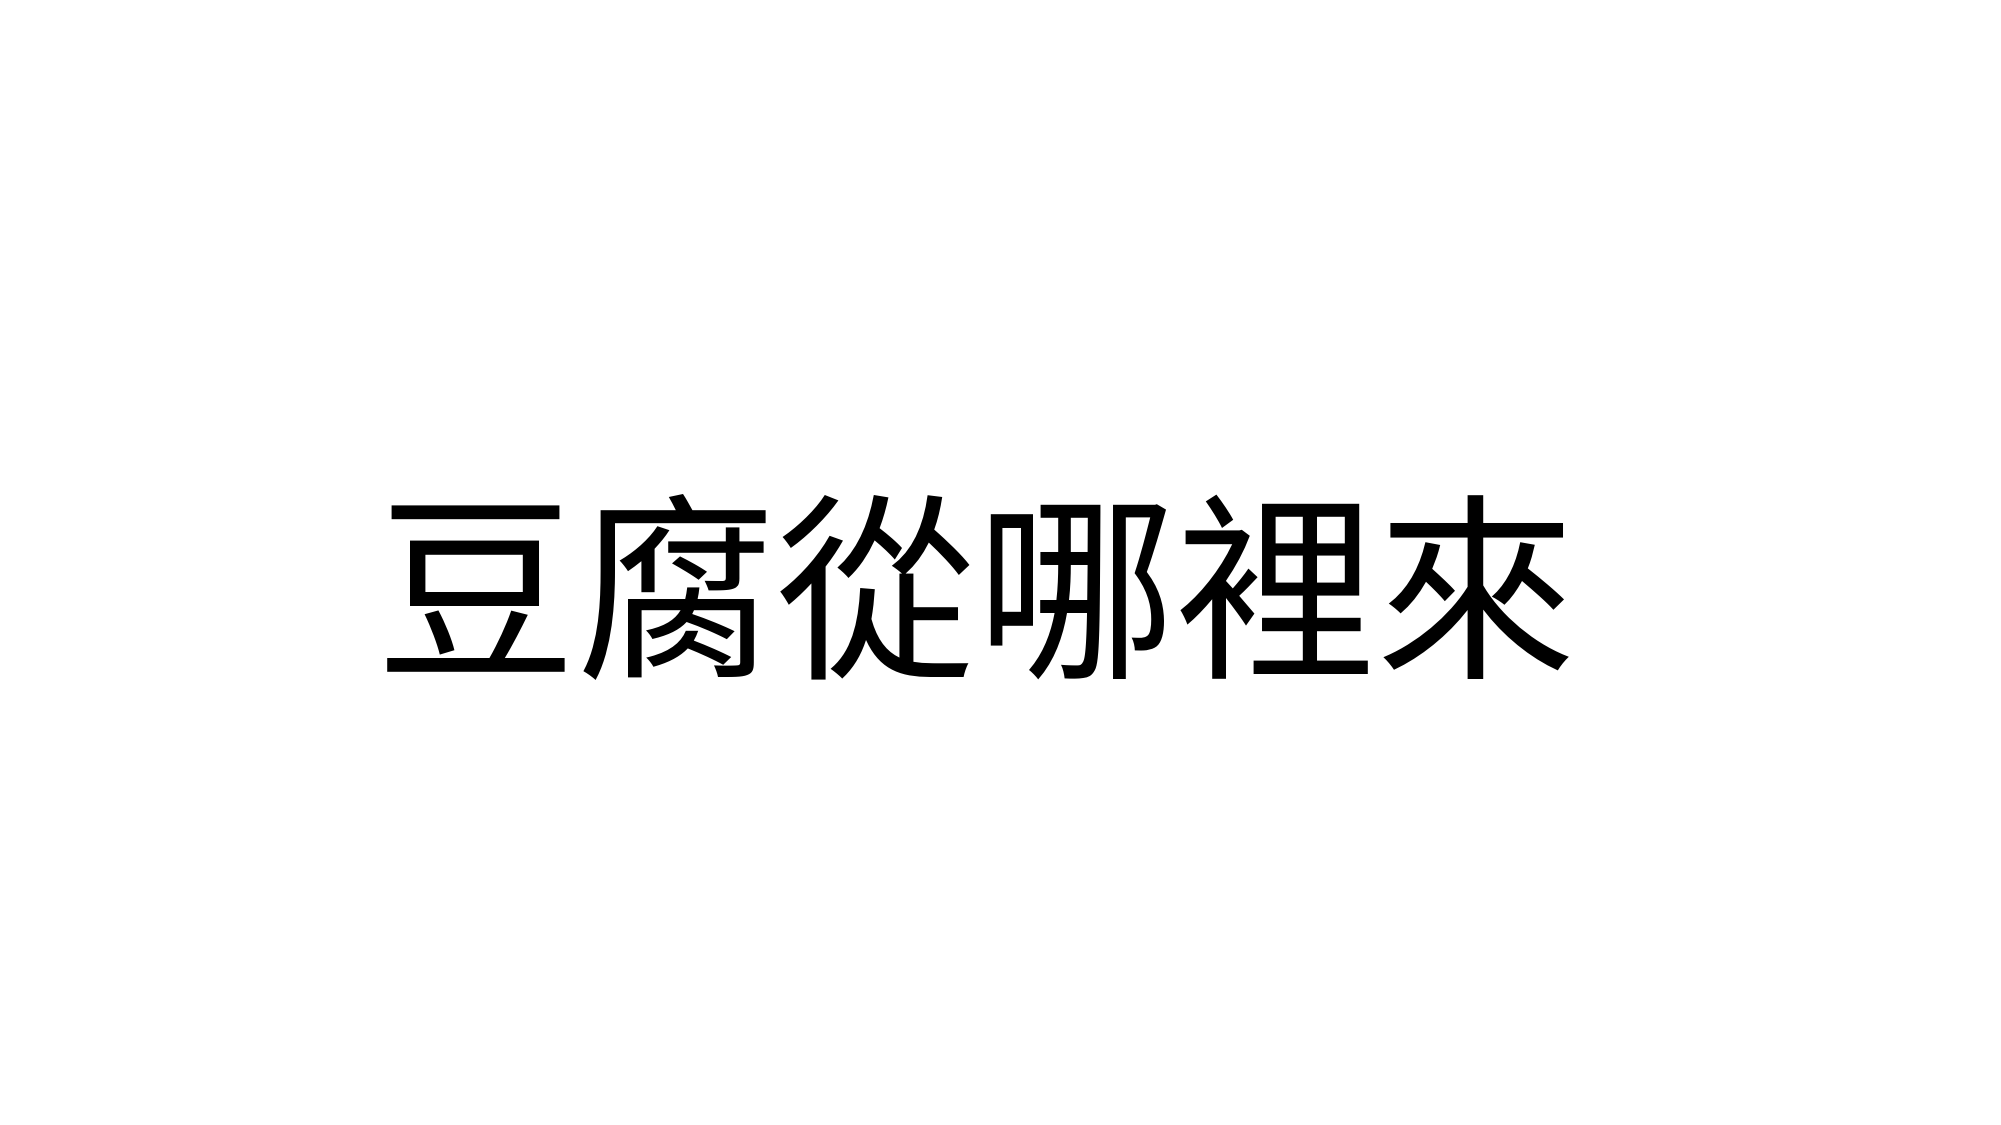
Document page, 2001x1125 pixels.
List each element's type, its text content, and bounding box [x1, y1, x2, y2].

text_box 豆腐從哪裡來 [343, 455, 1610, 714]
